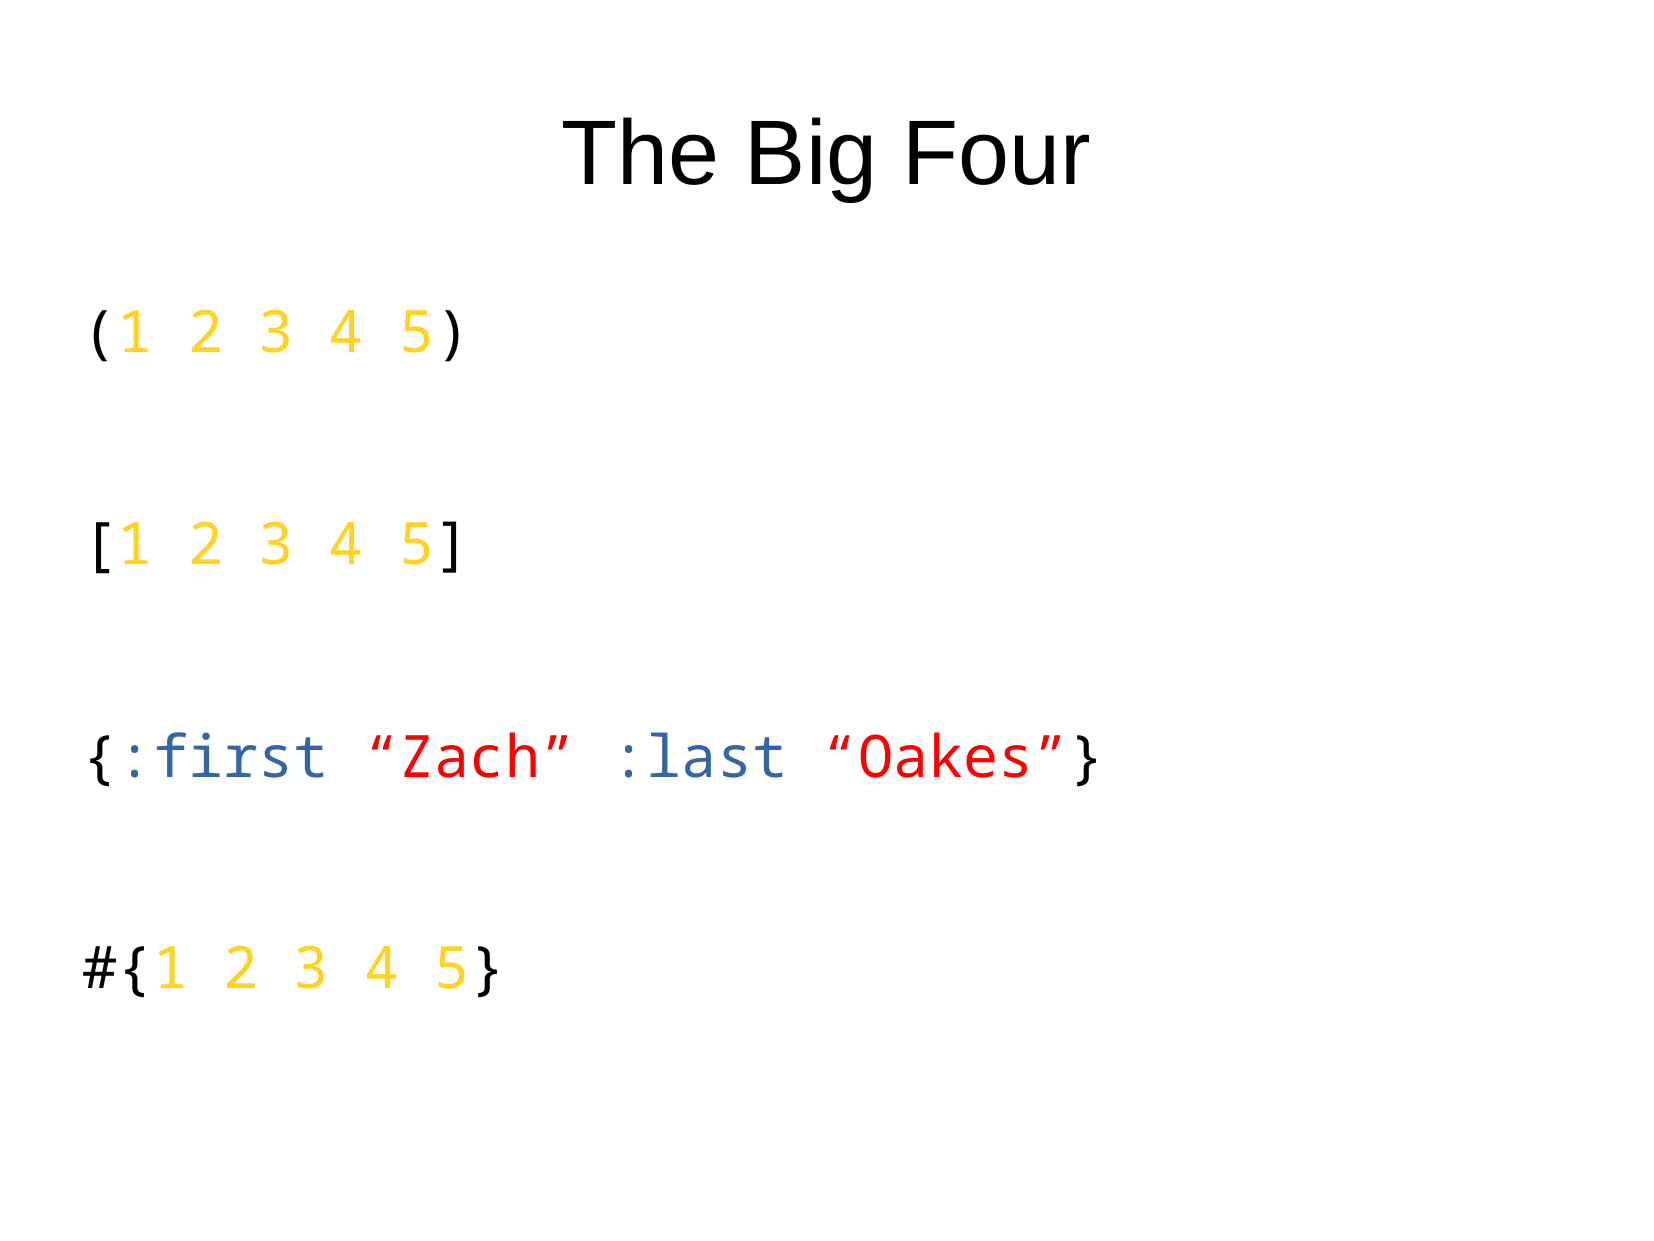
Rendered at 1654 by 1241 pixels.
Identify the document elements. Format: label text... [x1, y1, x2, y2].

title The Big Four [82, 49, 1571, 257]
list (1 2 3 4 5) [1 2 3 4 5] {:first “Zach” :last “Oakes”} #{1 2 3 4 5} [82, 290, 1571, 1010]
